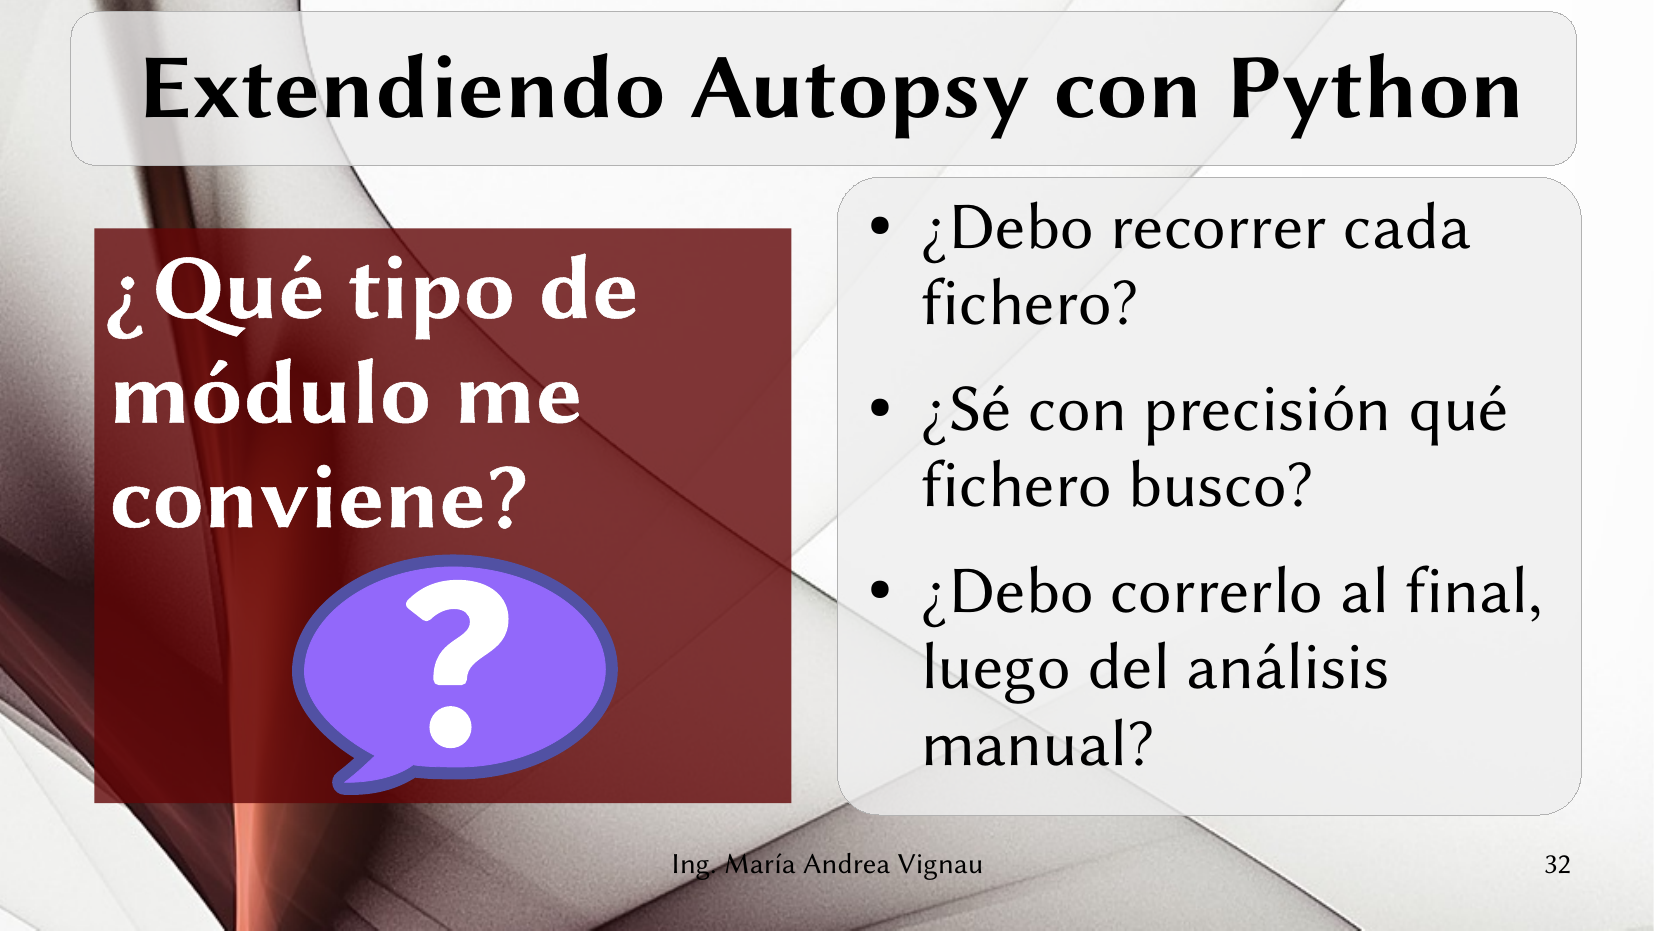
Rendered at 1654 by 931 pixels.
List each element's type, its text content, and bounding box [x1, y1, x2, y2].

picture [0, 0, 1654, 931]
title Extendiendo Autopsy con Python [82, 10, 1583, 166]
list ¿Debo recorrer cada fichero? ¿Sé con precisión qué fichero busco? ¿Debo correrlo al final, luego del análisis manual? [850, 188, 1577, 804]
text_box ¿Qué tipo de módulo me conviene? [94, 228, 792, 804]
